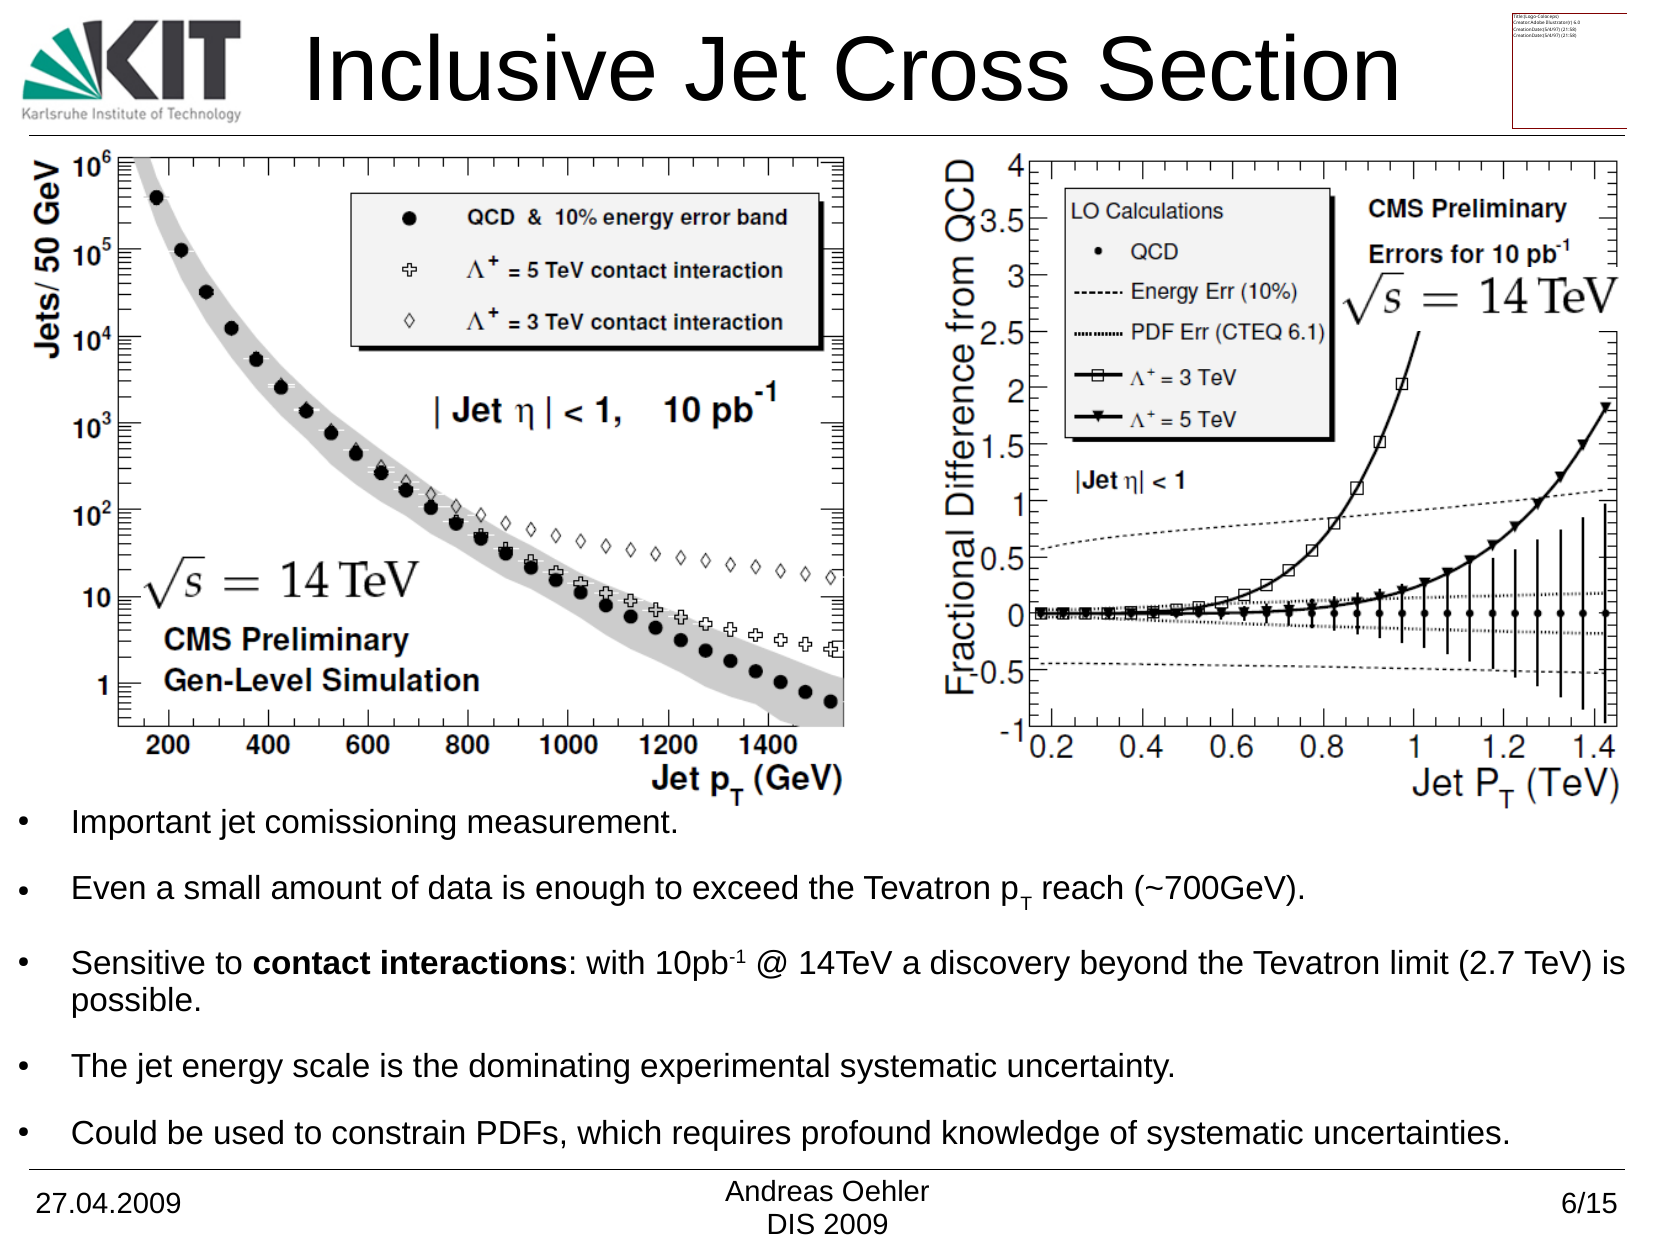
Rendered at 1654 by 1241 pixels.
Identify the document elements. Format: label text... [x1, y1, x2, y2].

picture [23, 141, 1636, 803]
title Inclusive Jet Cross Section [112, 17, 1595, 121]
list Important jet comissioning measurement. Even a small amount of data is enough to exceed the Tevatron pT reach (~700GeV). Sensitive to contact interactions: with 10pb-1 @ 14TeV a discovery beyond the Tevatron limit (2.7 TeV) is possible. The jet energy scale is the dominating experimental systematic uncertainty. Could be used to constrain PDFs, which requires profound knowledge of systematic uncertainties. [0, 803, 1654, 1231]
picture [11, 15, 251, 128]
